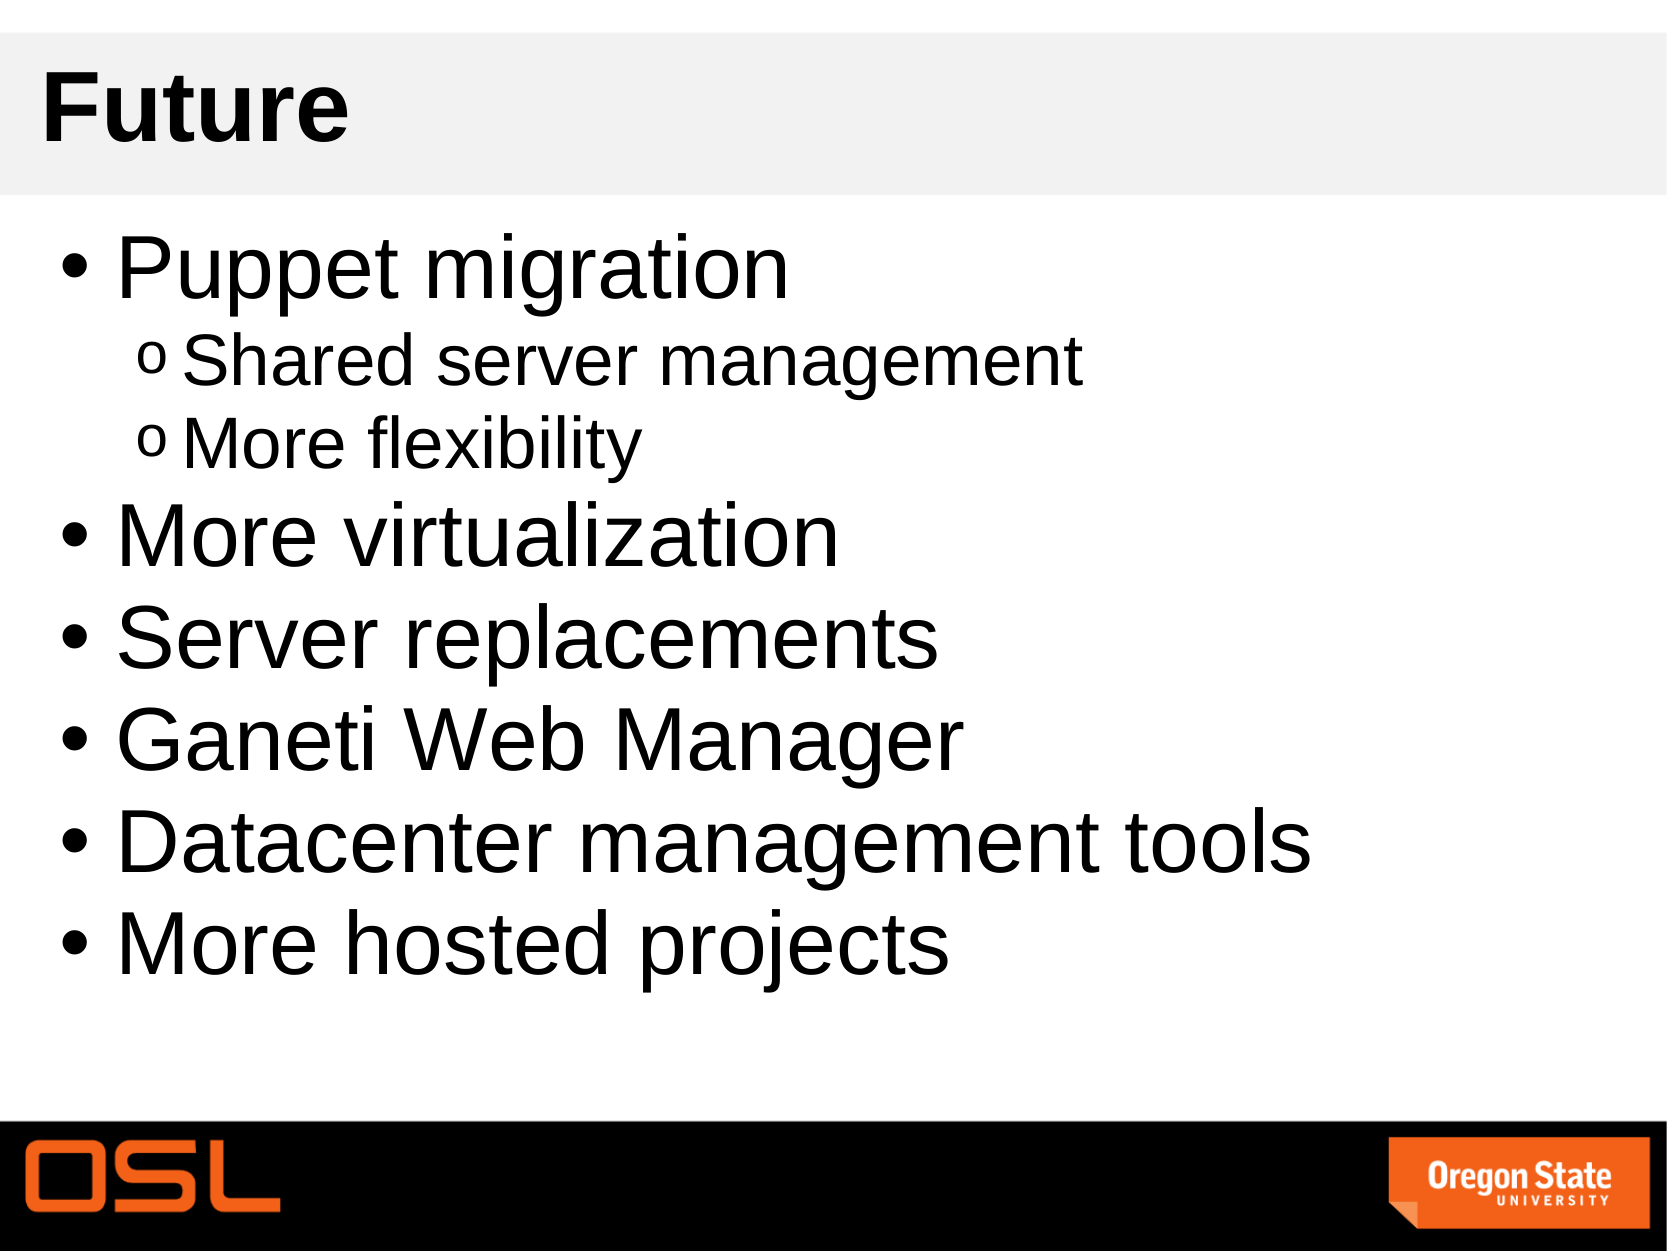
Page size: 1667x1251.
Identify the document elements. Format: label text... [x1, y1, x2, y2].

title Future [40, 50, 1627, 201]
list Puppet migration Shared server management More flexibility More virtualization Server replacements Ganeti Web Manager Datacenter management tools More hosted projects [40, 216, 1625, 1115]
picture [0, 0, 1667, 1251]
